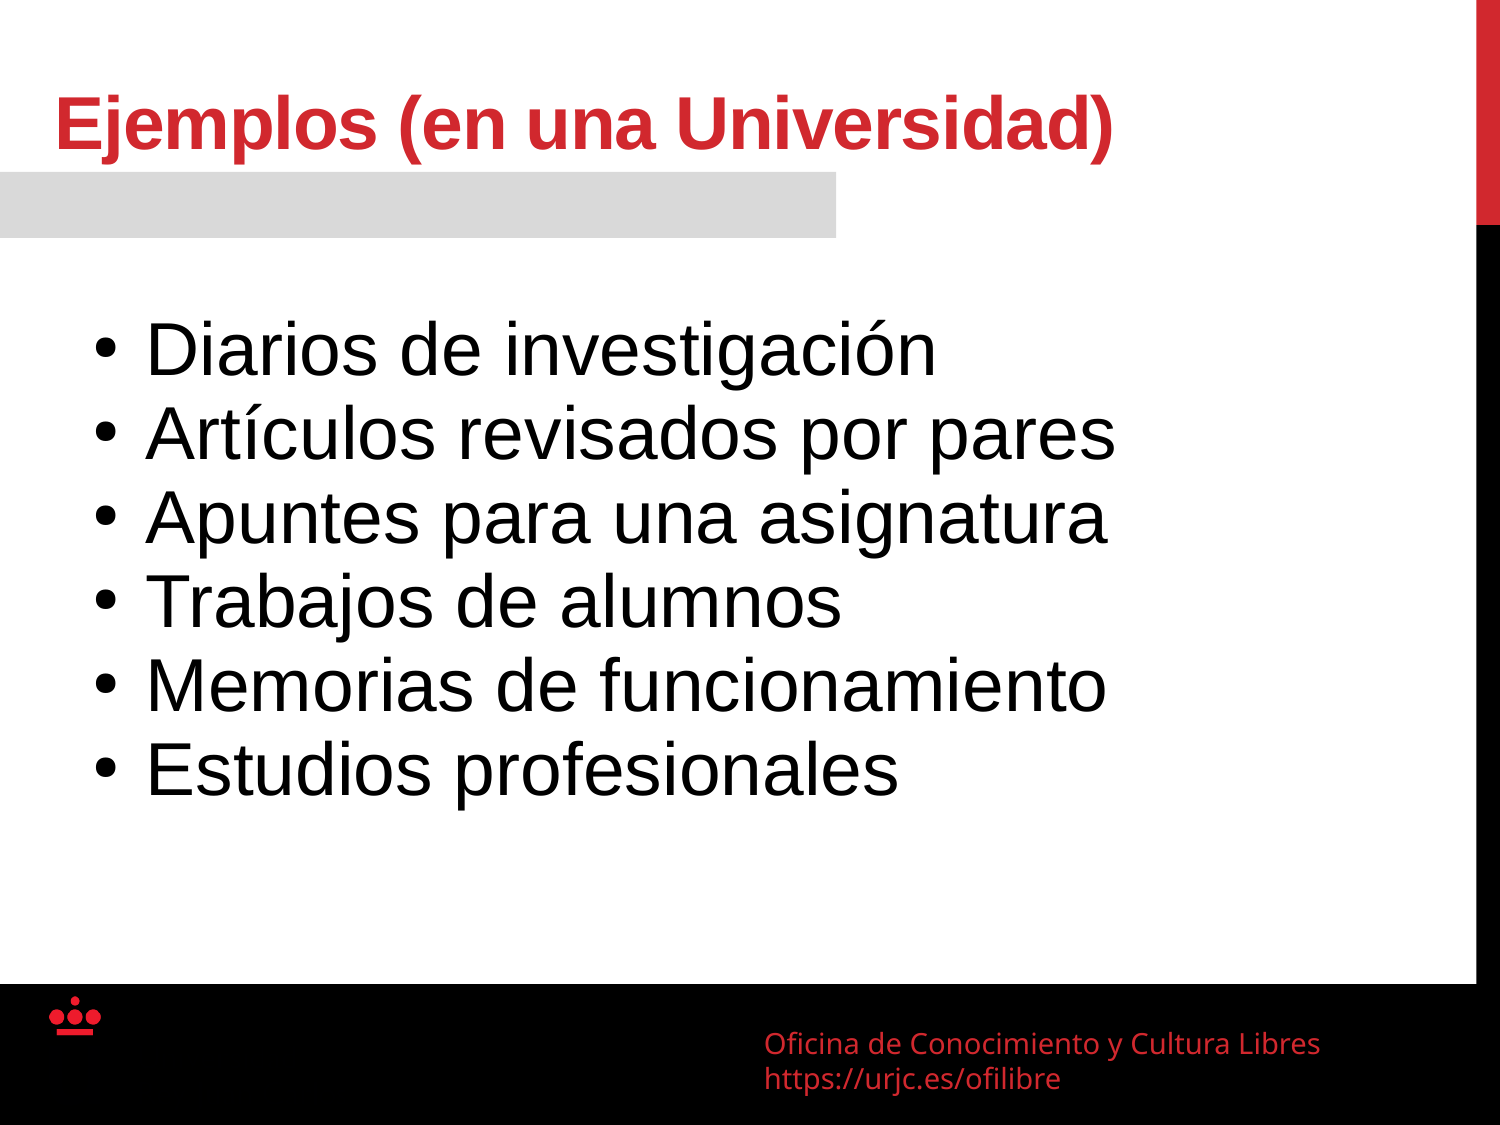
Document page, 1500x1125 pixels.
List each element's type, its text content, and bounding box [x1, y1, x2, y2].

text_box [0, 171, 837, 238]
text_box [0, 984, 1500, 1125]
text_box Oficina de Conocimiento y Cultura Libres https://urjc.es/ofilibre [748, 1017, 1500, 1125]
picture [49, 996, 346, 1111]
text_box Diarios de investigación Artículos revisados por pares Apuntes para una asignatura Trabajos de alumnos Memorias de funcionamiento Estudios profesionales [60, 299, 1254, 903]
title [75, 172, 1026, 250]
text_box Ejemplos (en una Universidad) [39, 24, 1366, 172]
